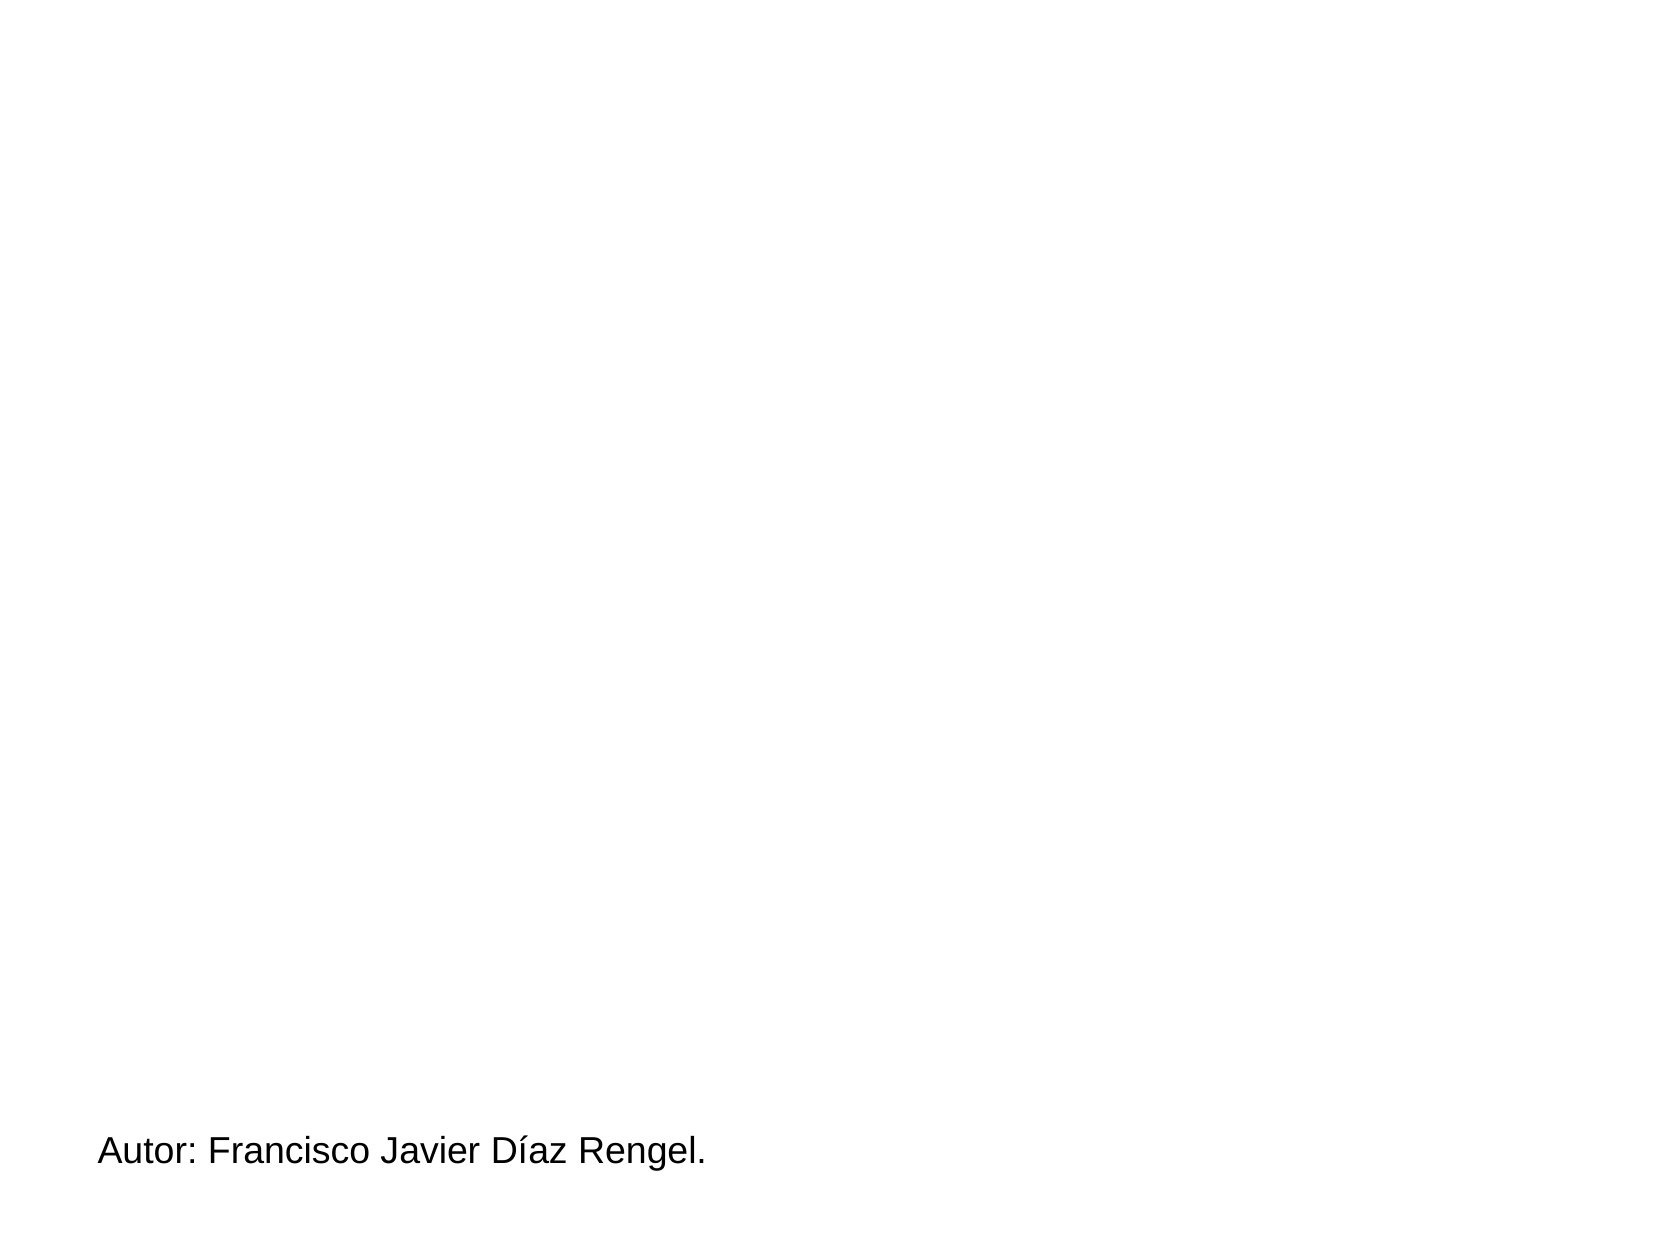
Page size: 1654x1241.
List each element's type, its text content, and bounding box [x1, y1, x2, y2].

text_box Autor: Francisco Javier Díaz Rengel. [82, 1122, 723, 1179]
